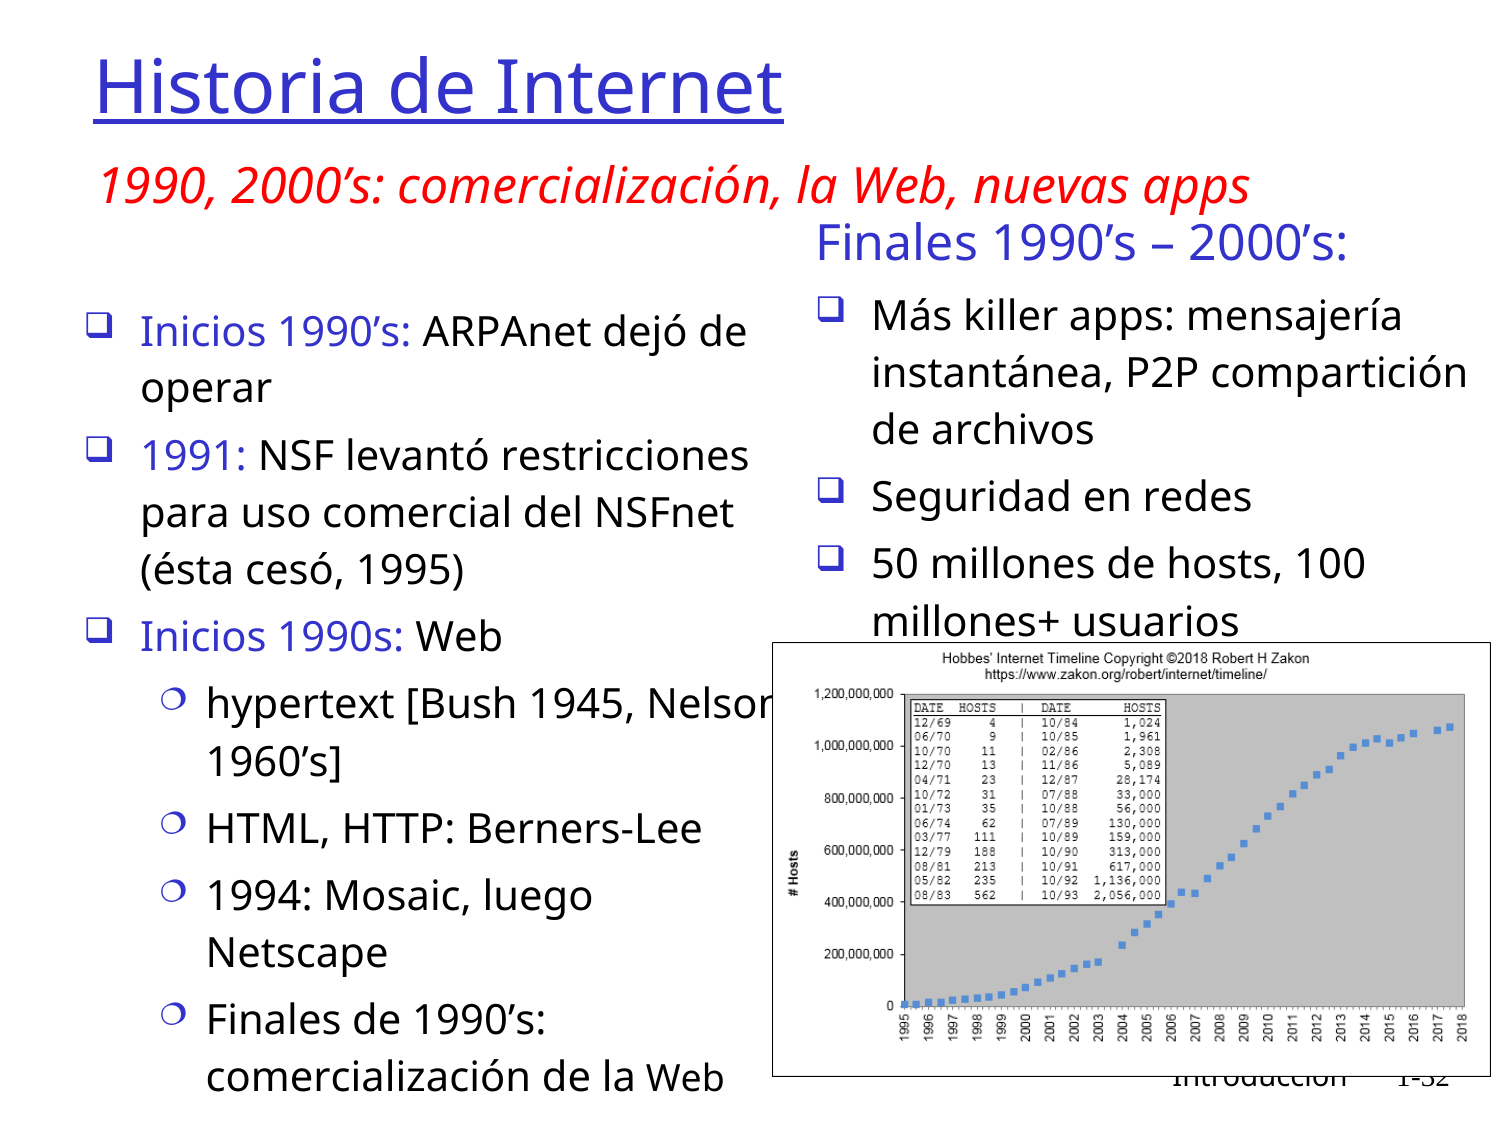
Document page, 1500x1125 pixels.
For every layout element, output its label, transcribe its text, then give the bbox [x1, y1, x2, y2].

list Finales 1990’s – 2000’s: Más killer apps: mensajería instantánea, P2P compartición de archivos Seguridad en redes 50 millones de hosts, 100 millones+ usuarios Backbone corre a Gbps [800, 199, 1500, 803]
text_box Introducción [887, 1077, 1362, 1125]
title Historia de Internet [78, 31, 1354, 138]
picture [772, 642, 1491, 1077]
list Inicios 1990’s: ARPAnet dejó de operar 1991: NSF levantó restricciones para uso comercial del NSFnet (ésta cesó, 1995) Inicios 1990s: Web hypertext [Bush 1945, Nelson 1960’s] HTML, HTTP: Berners-Lee 1994: Mosaic, luego Netscape Finales de 1990’s: comercialización de la Web [68, 293, 800, 1057]
text_box 1990, 2000’s: comercialización, la Web, nuevas apps [81, 130, 1388, 237]
text_box 1-<number> [1362, 1077, 1466, 1125]
